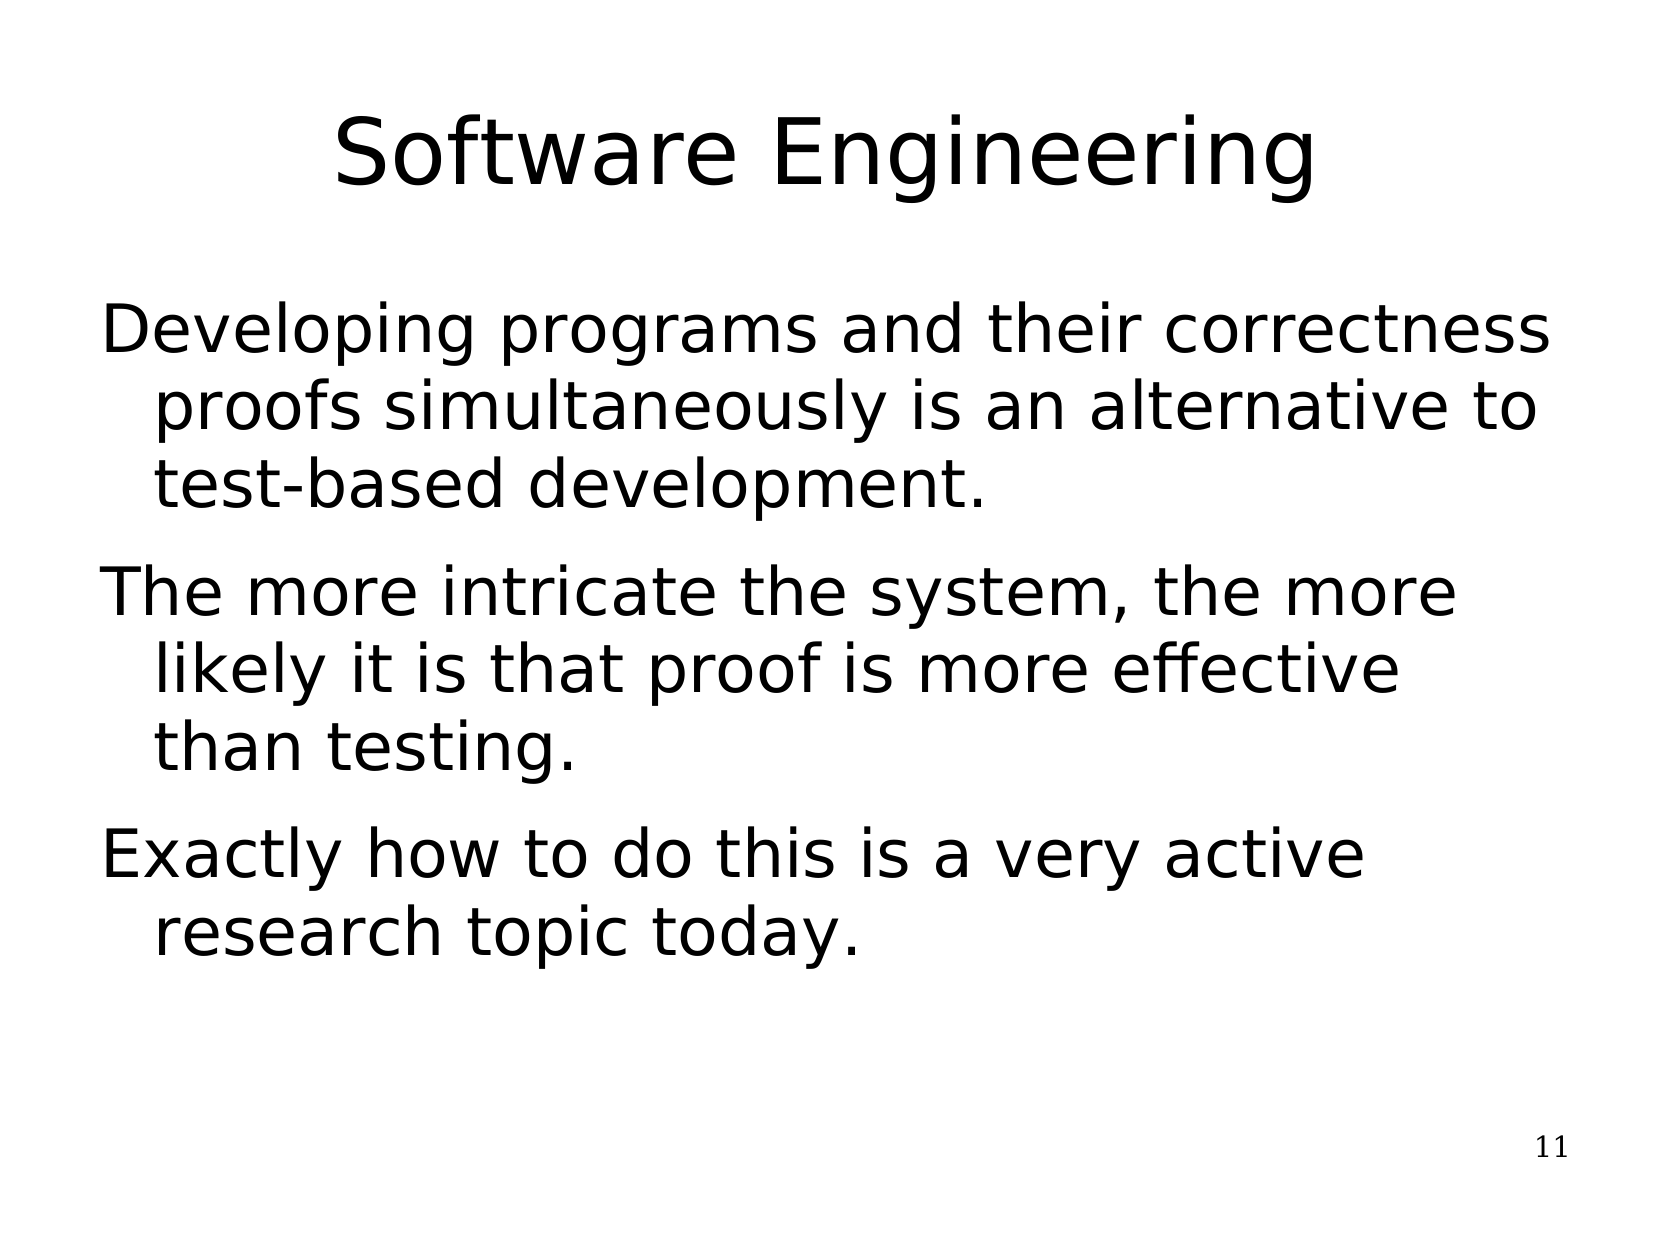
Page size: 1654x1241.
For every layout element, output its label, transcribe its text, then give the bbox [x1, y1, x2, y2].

title Software Engineering [82, 49, 1571, 257]
list Developing programs and their correctness proofs simultaneously is an alternative to test-based development. The more intricate the system, the more likely it is that proof is more effective than testing. Exactly how to do this is a very active research topic today. [82, 290, 1571, 1109]
